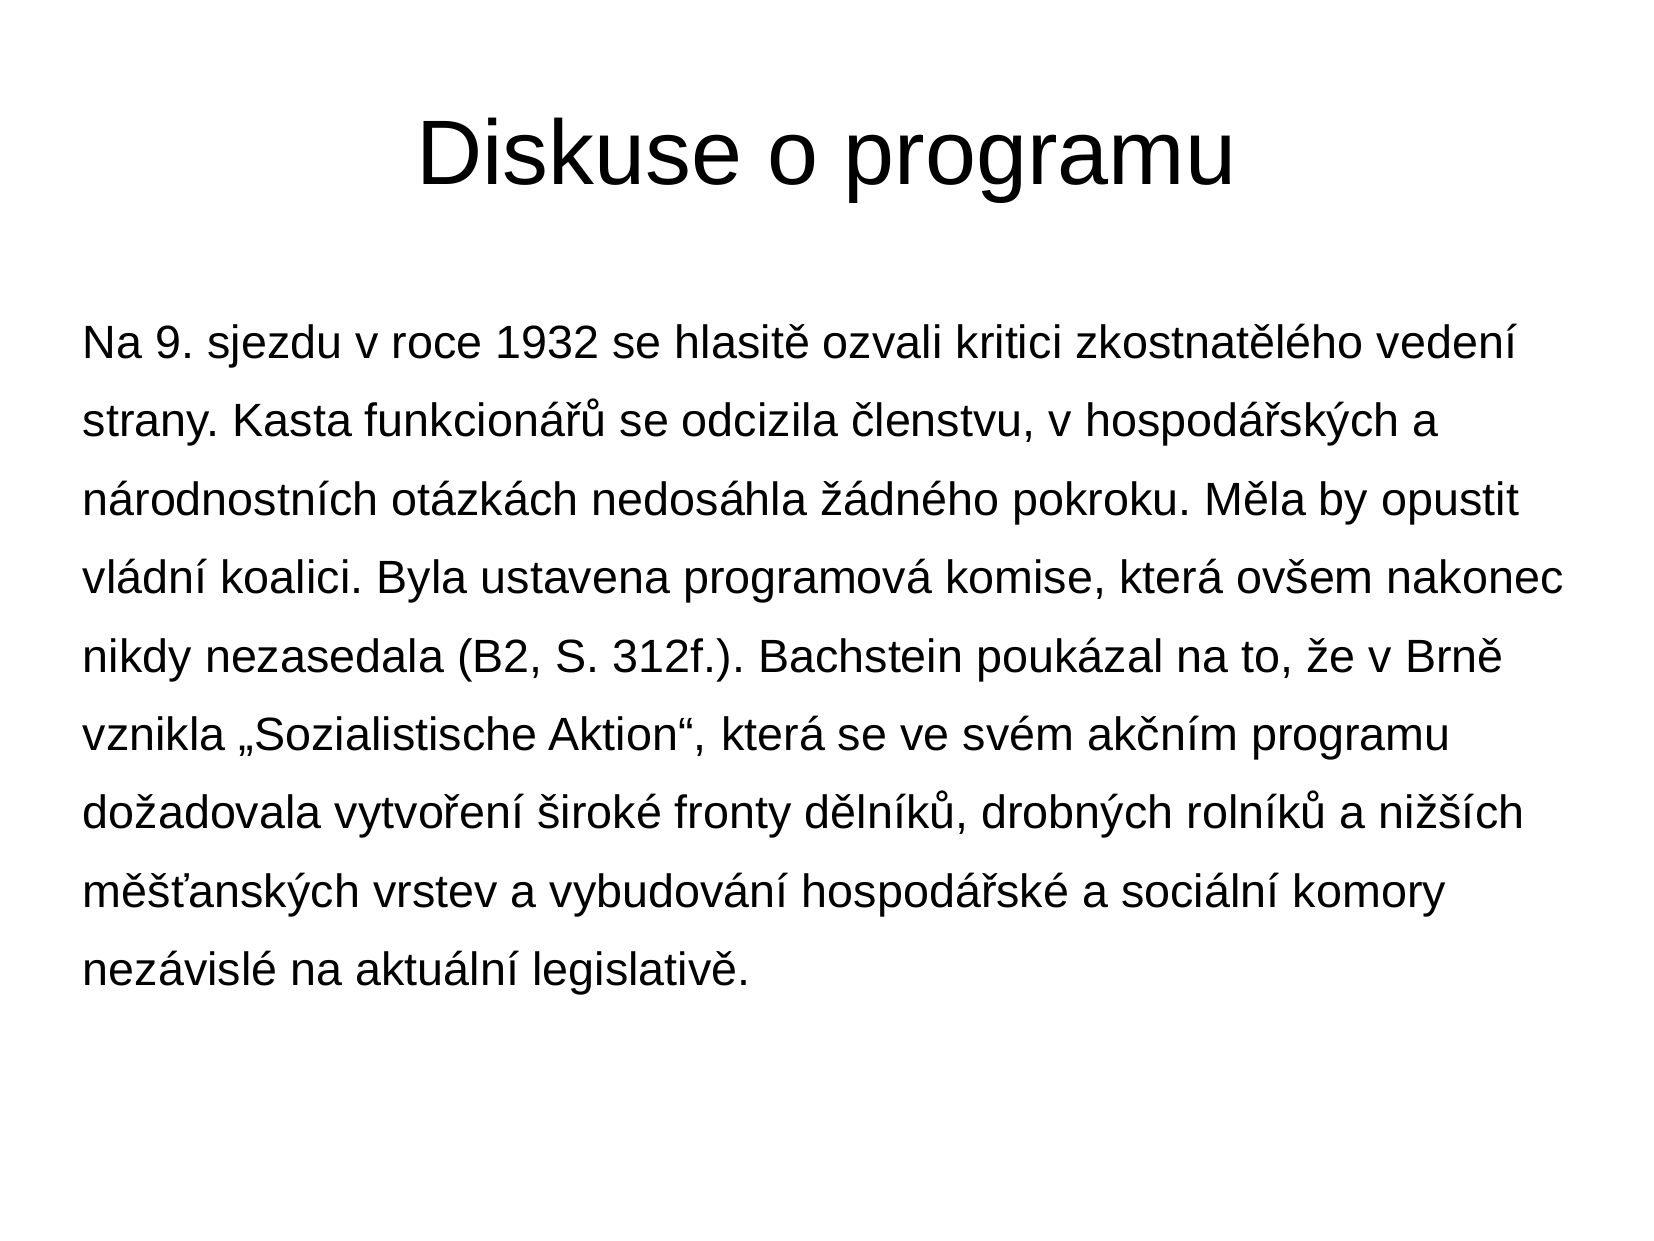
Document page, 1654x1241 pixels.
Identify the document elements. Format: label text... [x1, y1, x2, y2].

list Na 9. sjezdu v roce 1932 se hlasitě ozvali kritici zkostnatělého vedení strany. Kasta funkcionářů se odcizila členstvu, v hospodářských a národnostních otázkách nedosáhla žádného pokroku. Měla by opustit vládní koalici. Byla ustavena programová komise, která ovšem nakonec nikdy nezasedala (B2, S. 312f.). Bachstein poukázal na to, že v Brně vznikla „Sozialistische Aktion“, která se ve svém akčním programu dožadovala vytvoření široké fronty dělníků, drobných rolníků a nižších měšťanských vrstev a vybudování hospodářské a sociální komory nezávislé na aktuální legislativě. [82, 290, 1571, 1010]
title Diskuse o programu [82, 49, 1571, 257]
